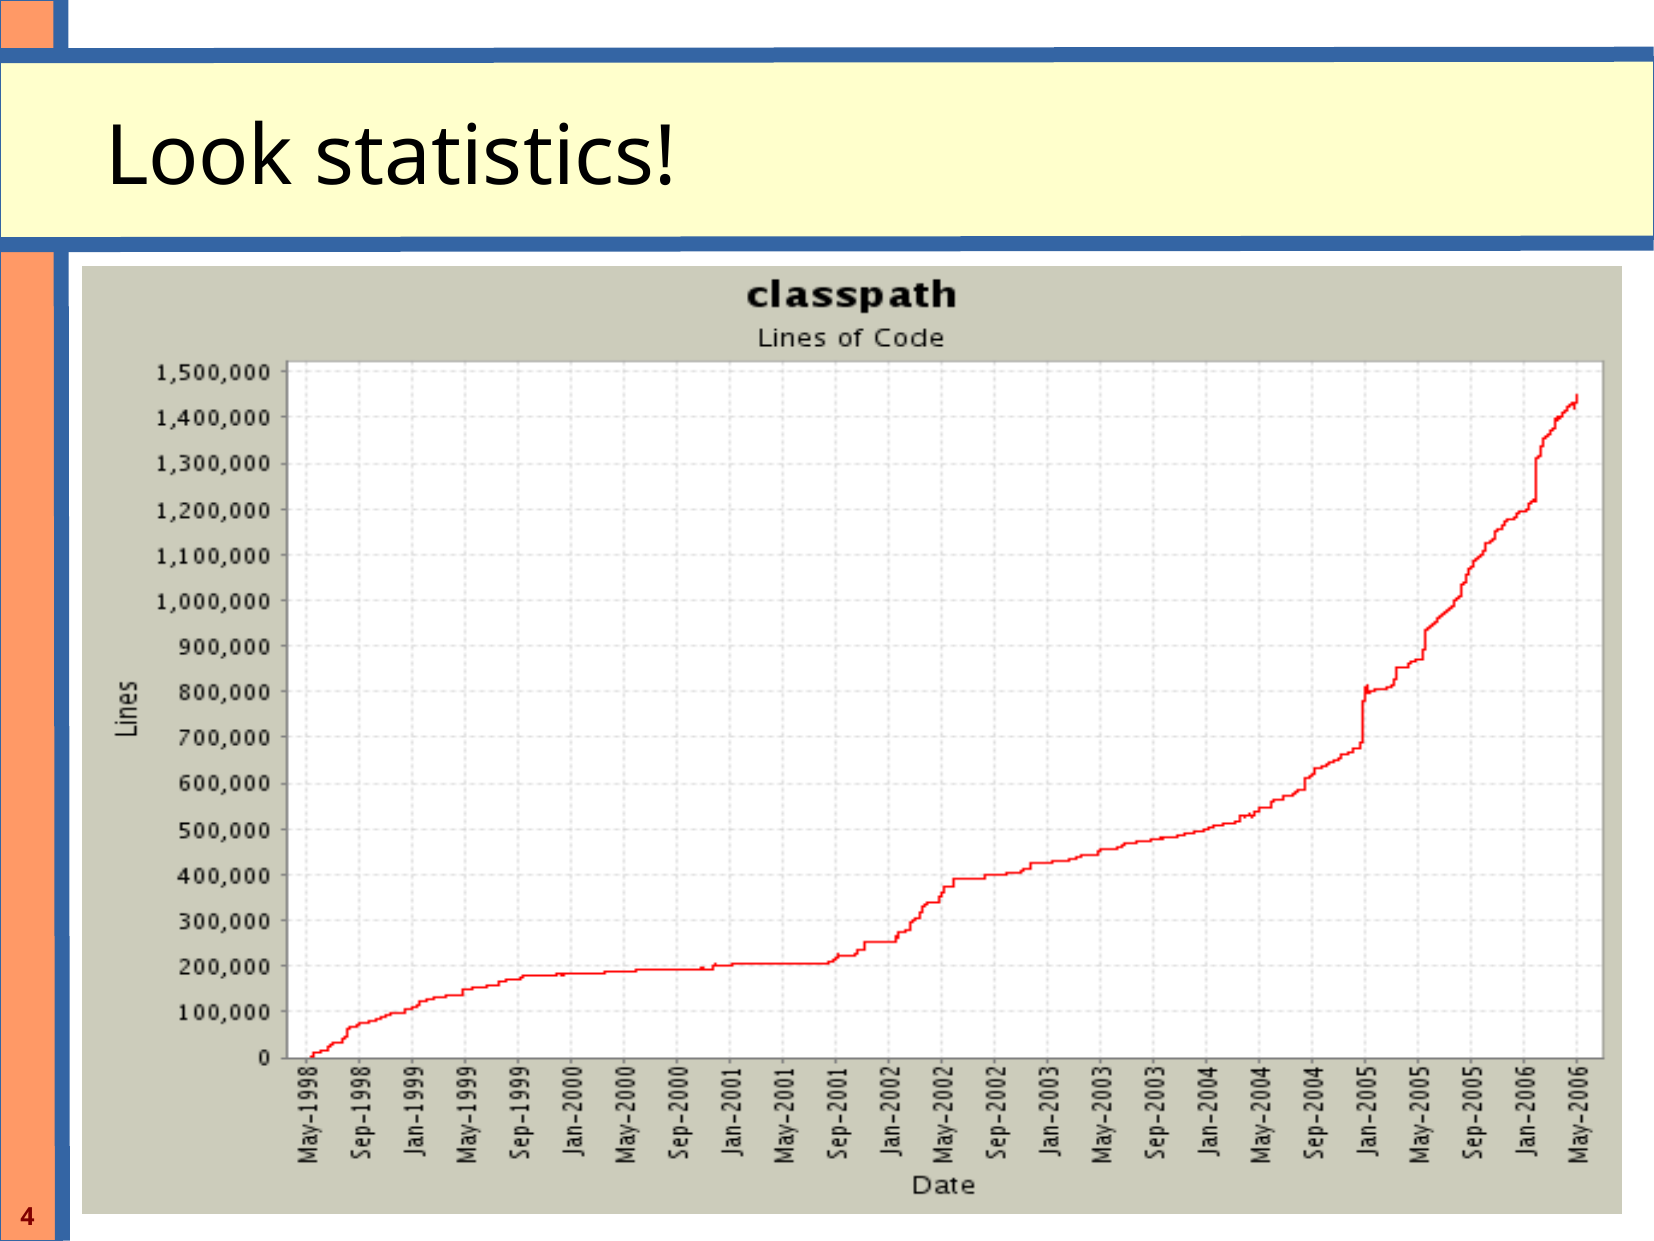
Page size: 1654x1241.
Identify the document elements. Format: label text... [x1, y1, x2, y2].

title Look statistics! [105, 93, 1605, 212]
picture [82, 266, 1622, 1214]
